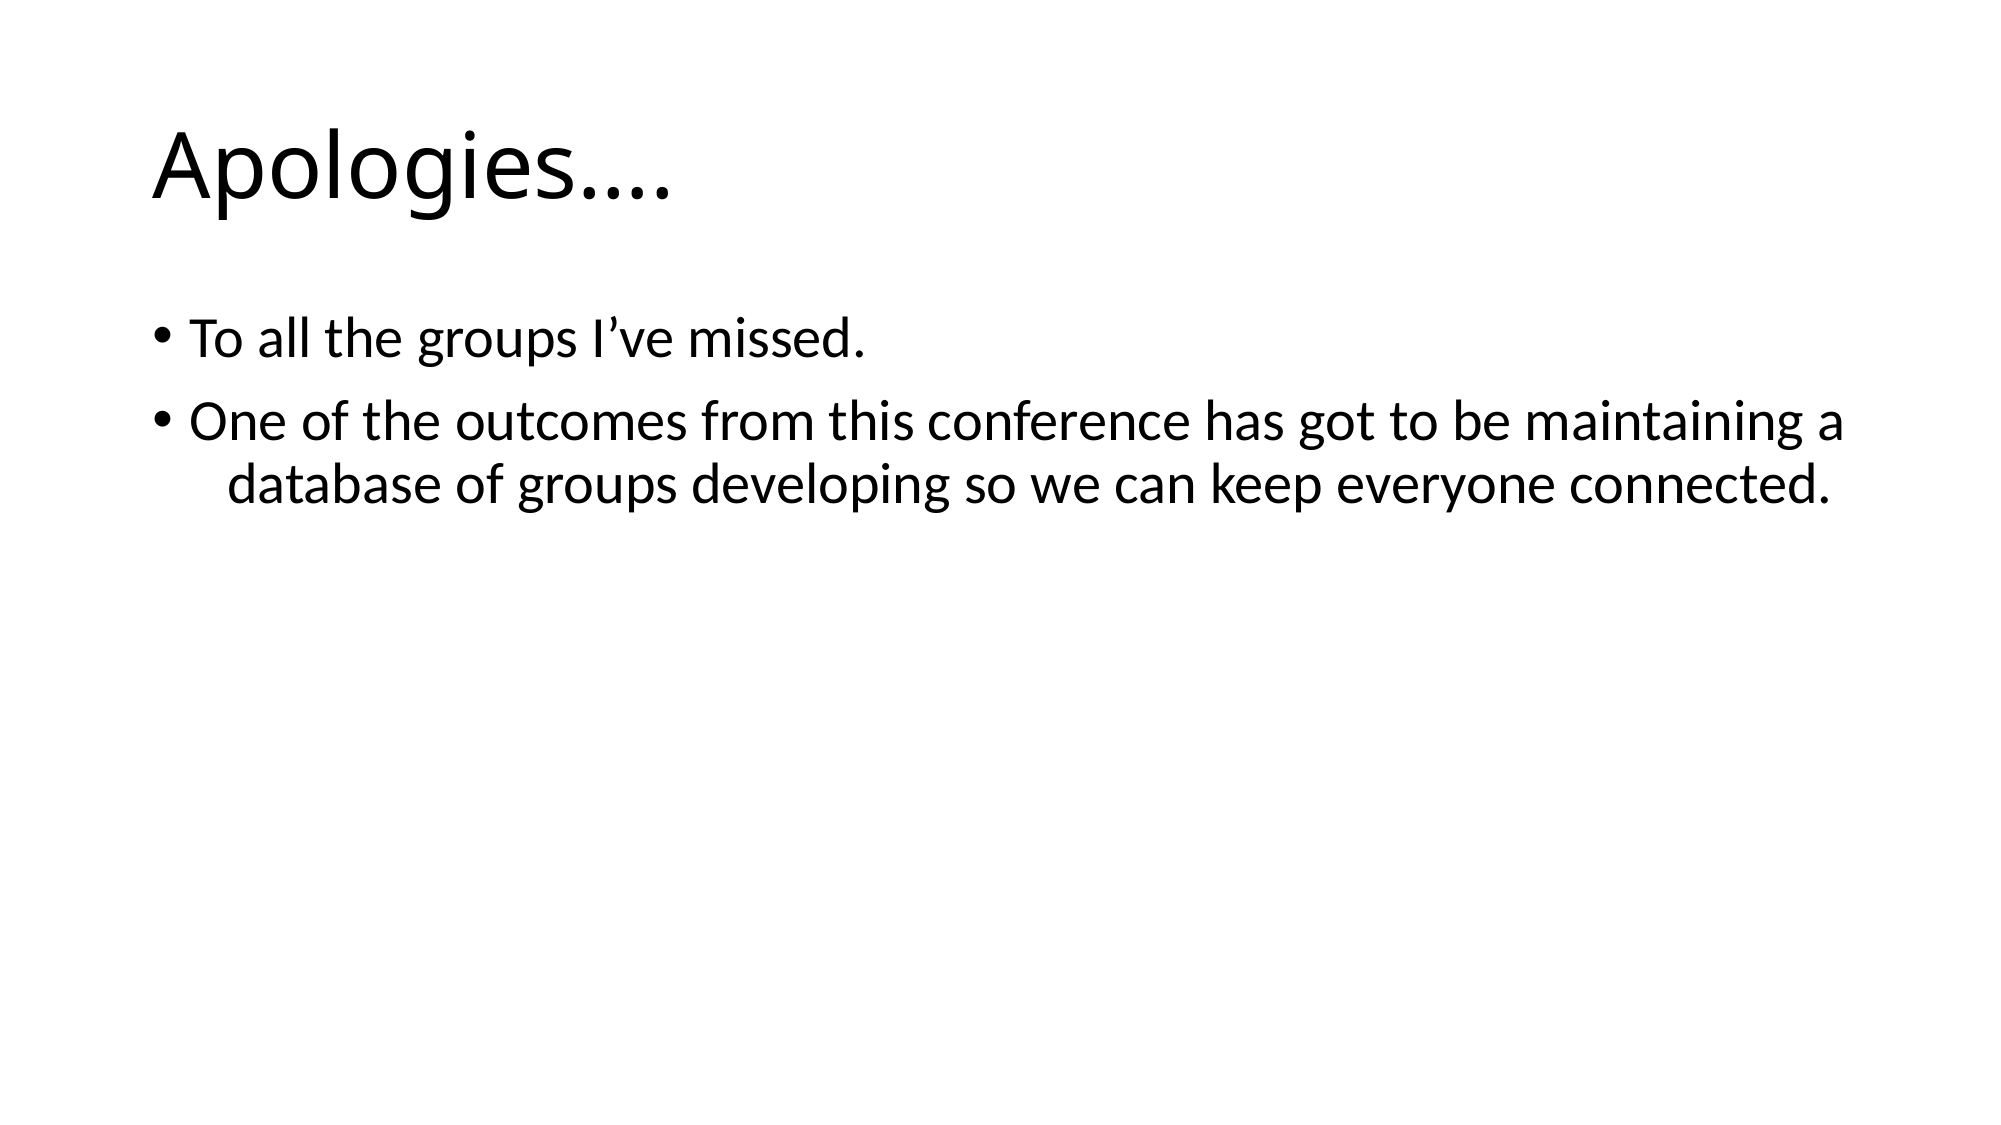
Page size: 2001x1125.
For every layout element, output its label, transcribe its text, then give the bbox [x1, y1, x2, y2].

title Apologies…. [137, 59, 1863, 278]
list To all the groups I’ve missed. One of the outcomes from this conference has got to be maintaining a database of groups developing so we can keep everyone connected. [137, 299, 1863, 1014]
